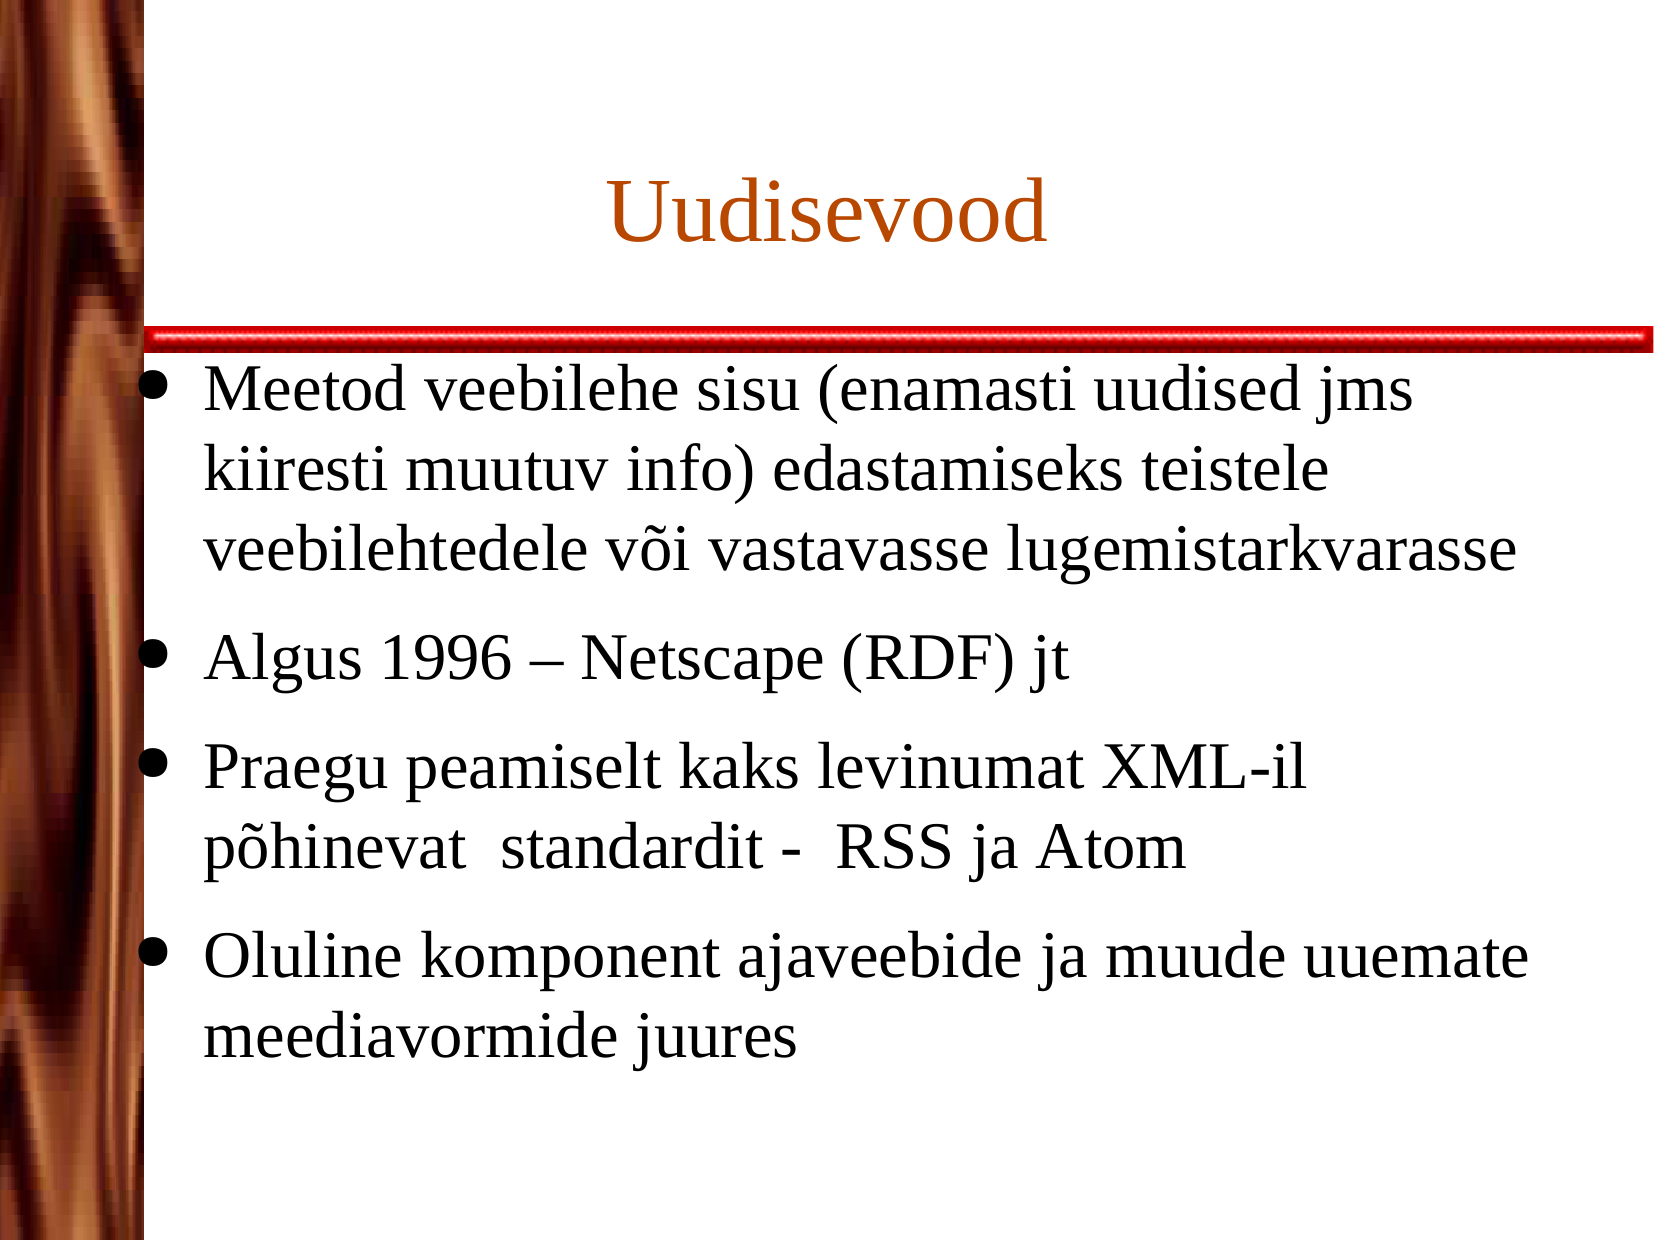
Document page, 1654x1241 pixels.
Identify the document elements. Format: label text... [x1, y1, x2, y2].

list Meetod veebilehe sisu (enamasti uudised jms kiiresti muutuv info) edastamiseks teistele veebilehtedele või vastavasse lugemistarkvarasse Algus 1996 – Netscape (RDF) jt Praegu peamiselt kaks levinumat XML-il põhinevat standardit - RSS ja Atom Oluline komponent ajaveebide ja muude uuemate meediavormide juures [121, 344, 1533, 1126]
picture [0, 0, 1654, 1240]
title Uudisevood [121, 100, 1533, 312]
